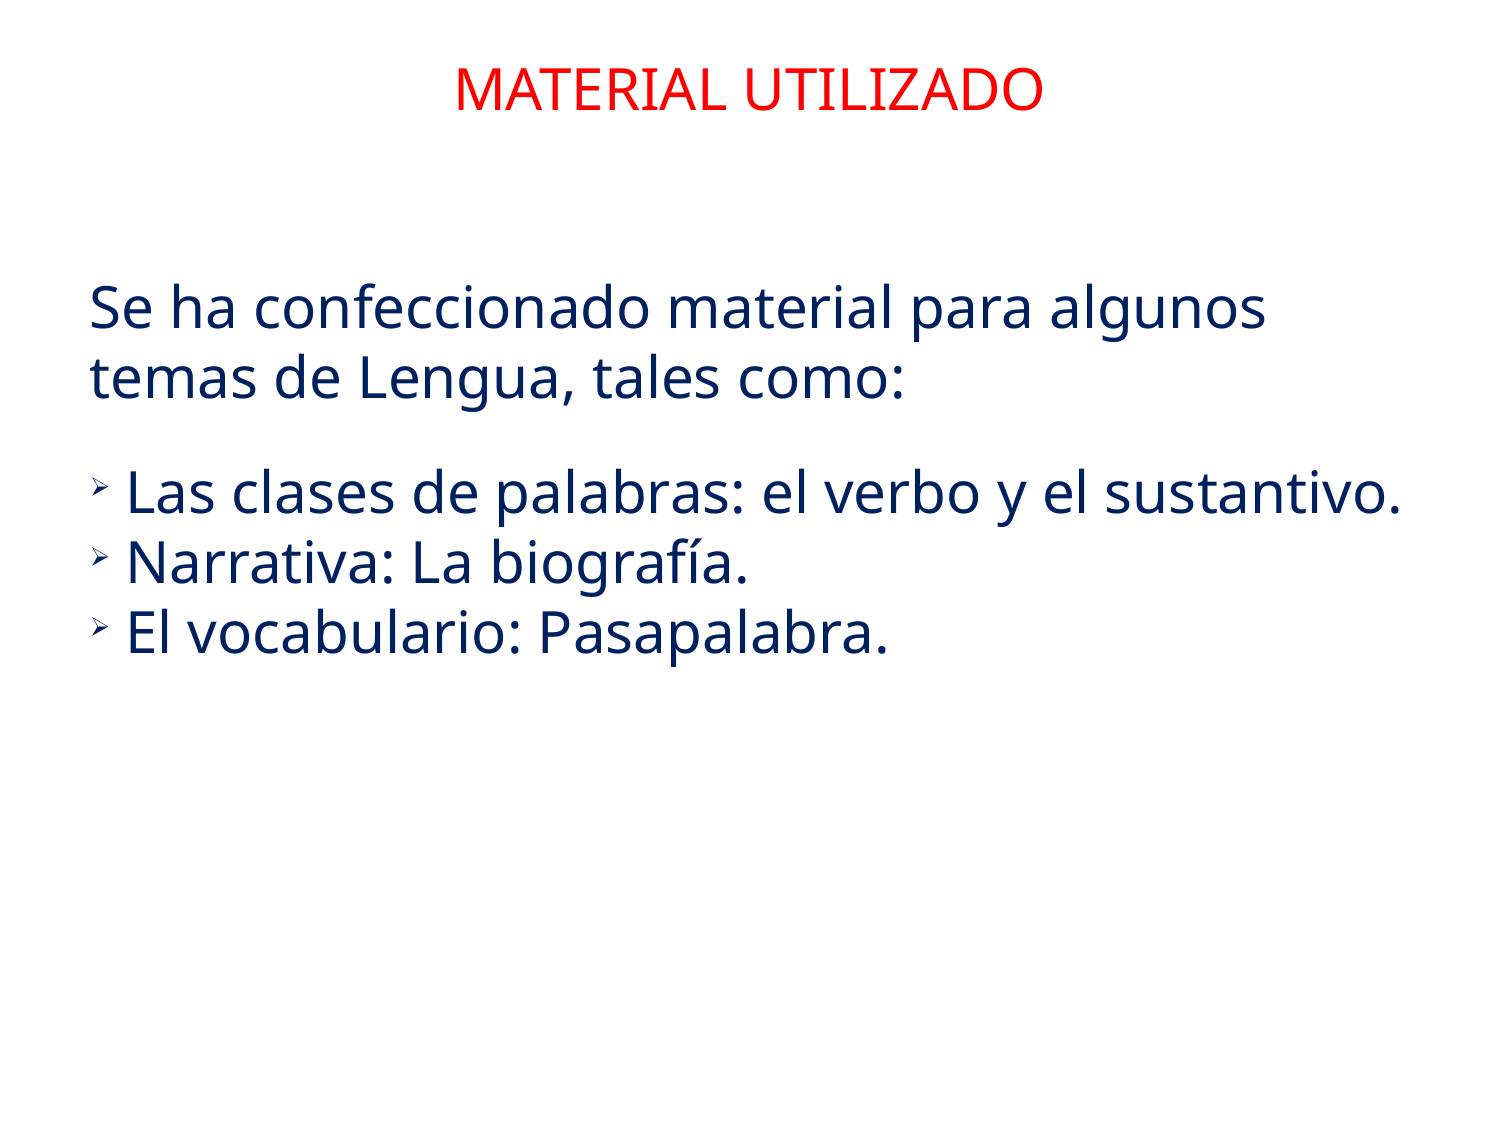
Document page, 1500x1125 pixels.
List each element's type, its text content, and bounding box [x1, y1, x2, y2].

text_box MATERIAL UTILIZADO [74, 45, 1425, 248]
text_box Se ha confeccionado material para algunos temas de Lengua, tales como: Las clases de palabras: el verbo y el sustantivo. Narrativa: La biografía. El vocabulario: Pasapalabra. [74, 262, 1425, 1005]
